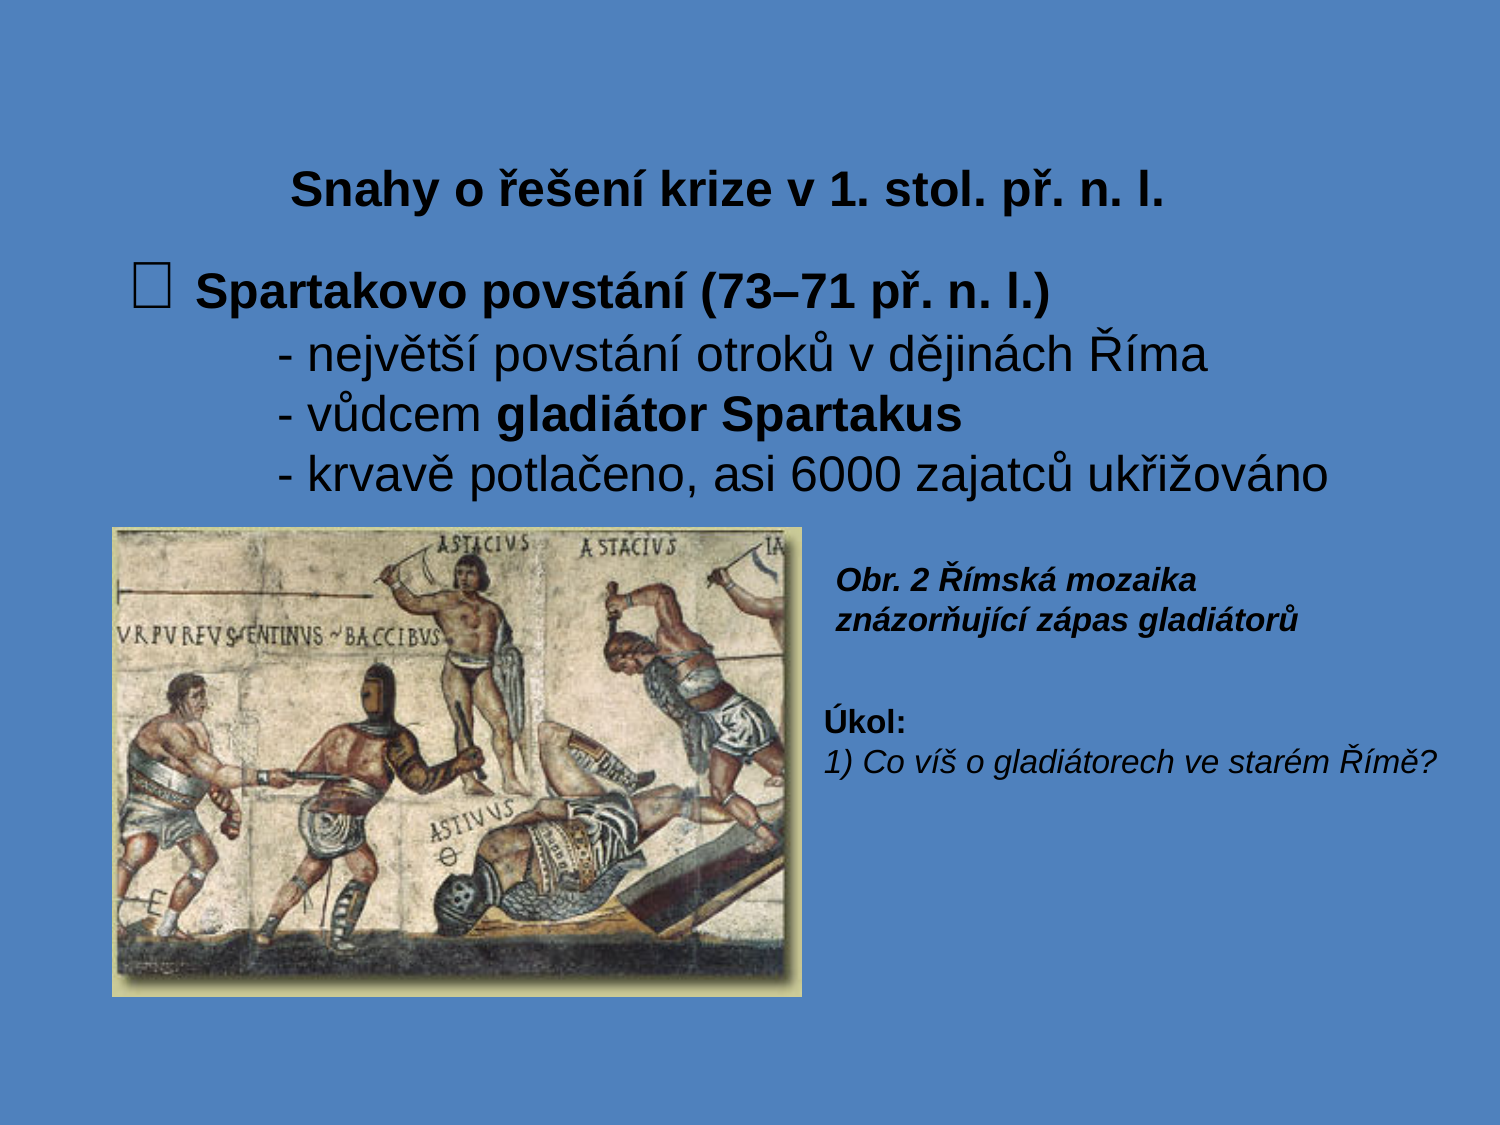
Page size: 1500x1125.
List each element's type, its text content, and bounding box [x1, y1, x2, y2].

text_box Snahy o řešení krize v 1. stol. př. n. l.  Spartakovo povstání (73–71 př. n. l.) - největší povstání otroků v dějinách Říma - vůdcem gladiátor Spartakus - krvavě potlačeno, asi 6000 zajatců ukřižováno [112, 148, 1388, 570]
picture [112, 527, 802, 997]
text_box Úkol: Co víš o gladiátorech ve starém Římě? [809, 692, 1471, 788]
text_box Obr. 2 Římská mozaika znázorňující zápas gladiátorů [820, 550, 1341, 647]
